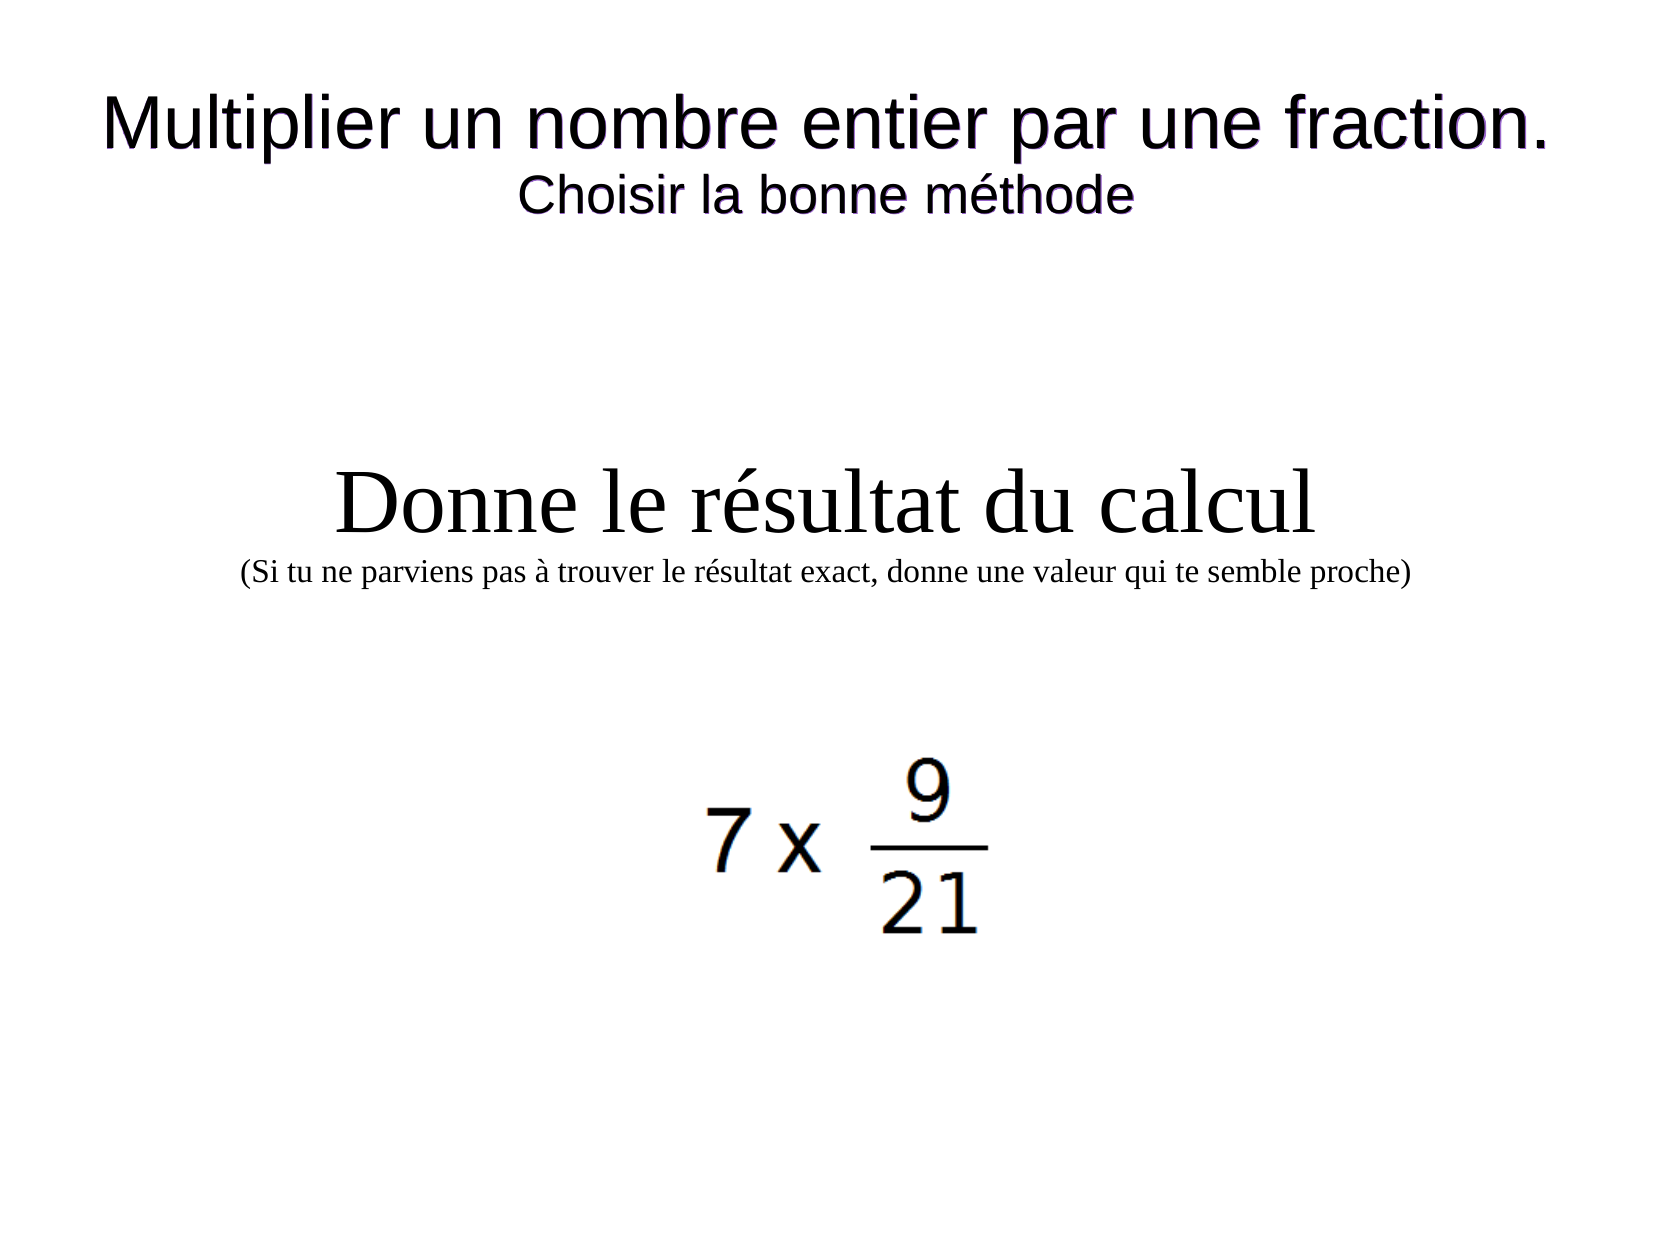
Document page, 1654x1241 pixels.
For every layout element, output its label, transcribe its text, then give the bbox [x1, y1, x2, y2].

title Multiplier un nombre entier par une fraction. Choisir la bonne méthode [82, 49, 1571, 257]
subtitle Donne le résultat du calcul (Si tu ne parviens pas à trouver le résultat exact, donne une valeur qui te semble proche) [82, 300, 1571, 1120]
picture [683, 744, 1040, 957]
